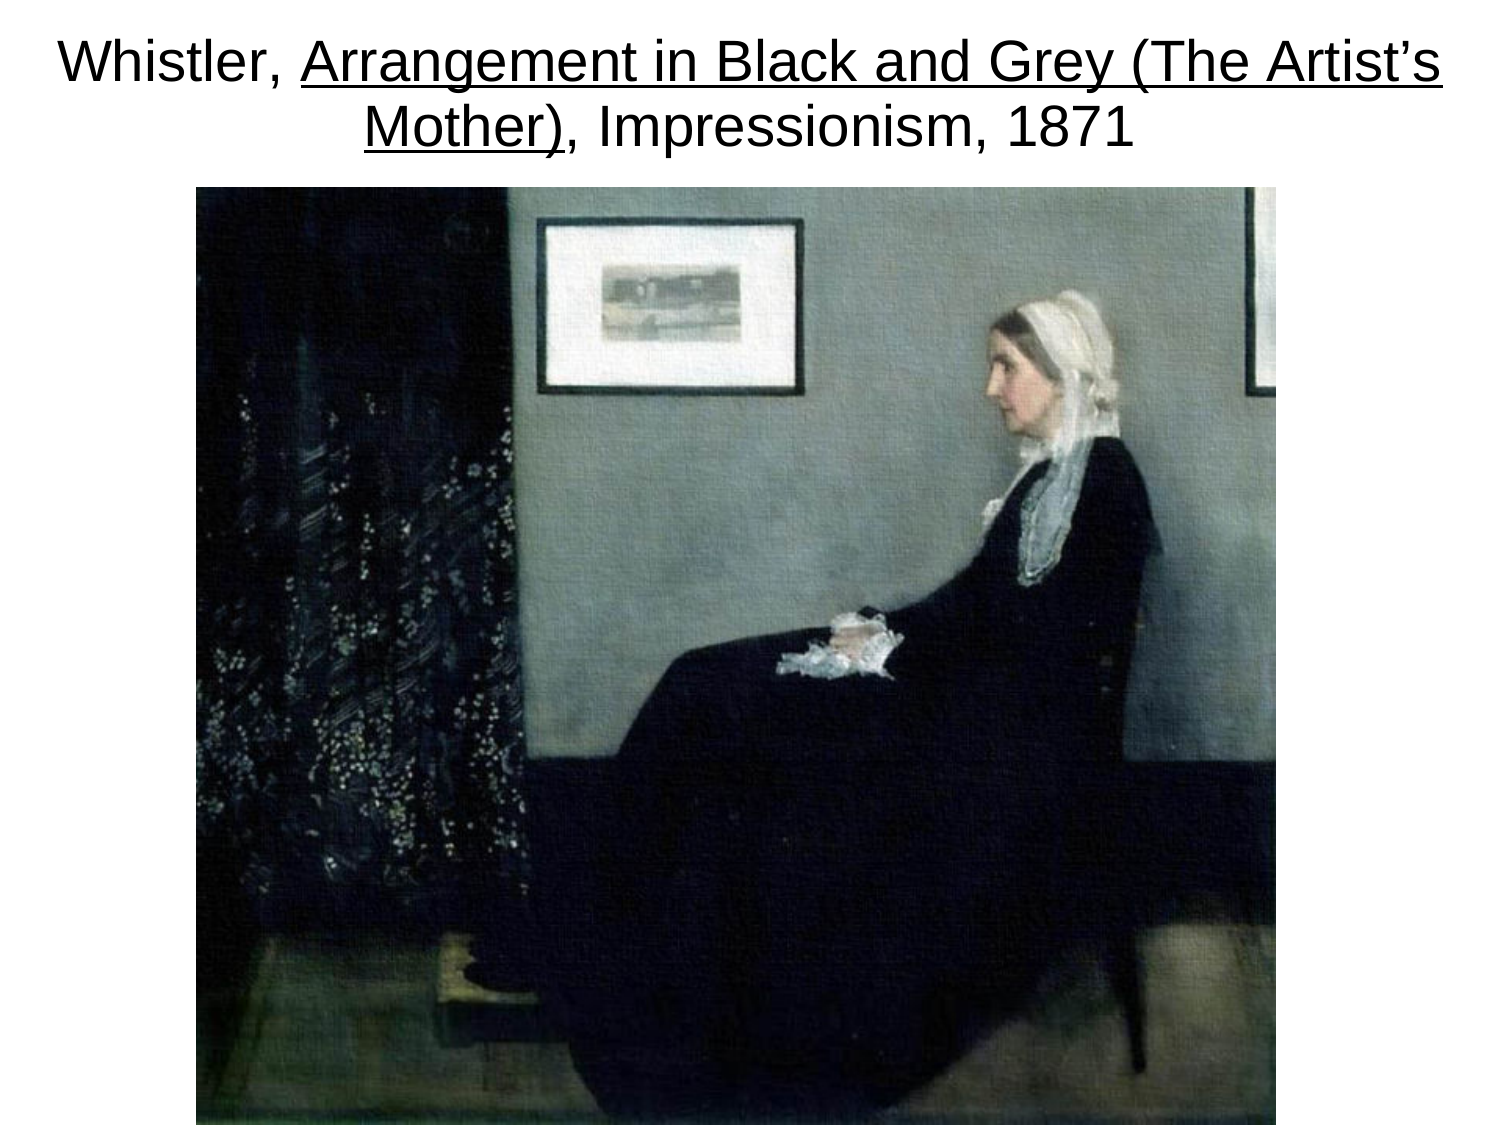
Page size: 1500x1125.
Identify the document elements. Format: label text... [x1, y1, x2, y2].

picture [196, 187, 1276, 1125]
title Whistler, Arrangement in Black and Grey (The Artist’s Mother), Impressionism, 1871 [0, 0, 1500, 188]
